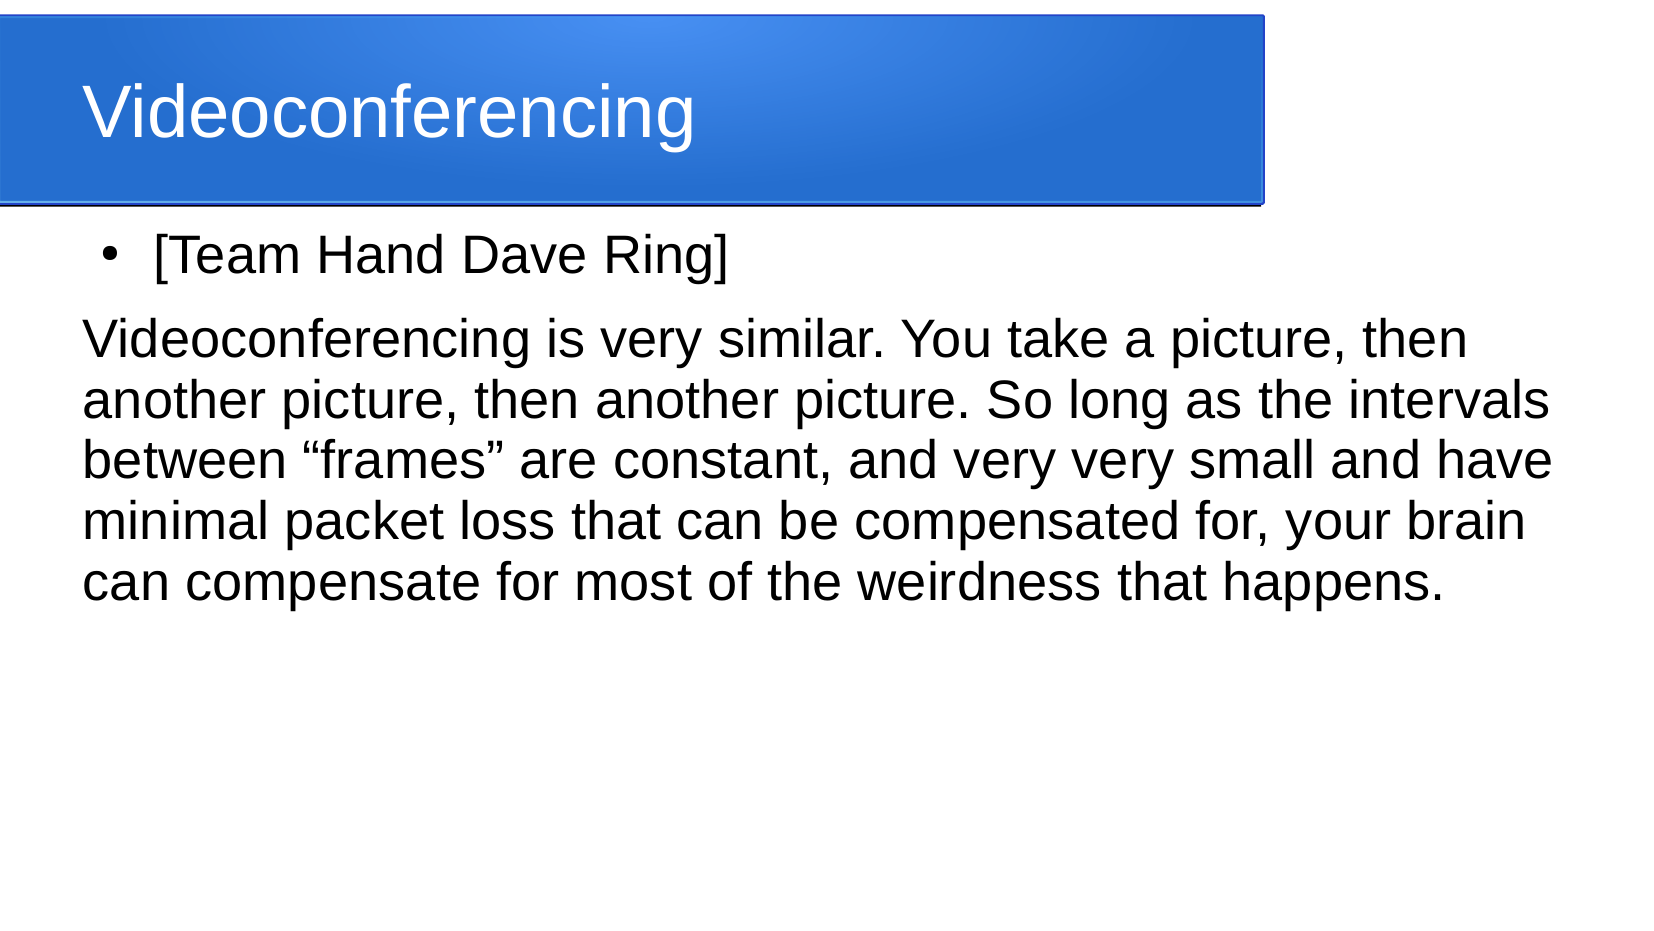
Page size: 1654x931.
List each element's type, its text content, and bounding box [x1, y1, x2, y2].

list [Team Hand Dave Ring] Videoconferencing is very similar. You take a picture, then another picture, then another picture. So long as the intervals between “frames” are constant, and very very small and have minimal packet loss that can be compensated for, your brain can compensate for most of the weirdness that happens. [82, 224, 1571, 764]
title Videoconferencing [82, 35, 1235, 189]
